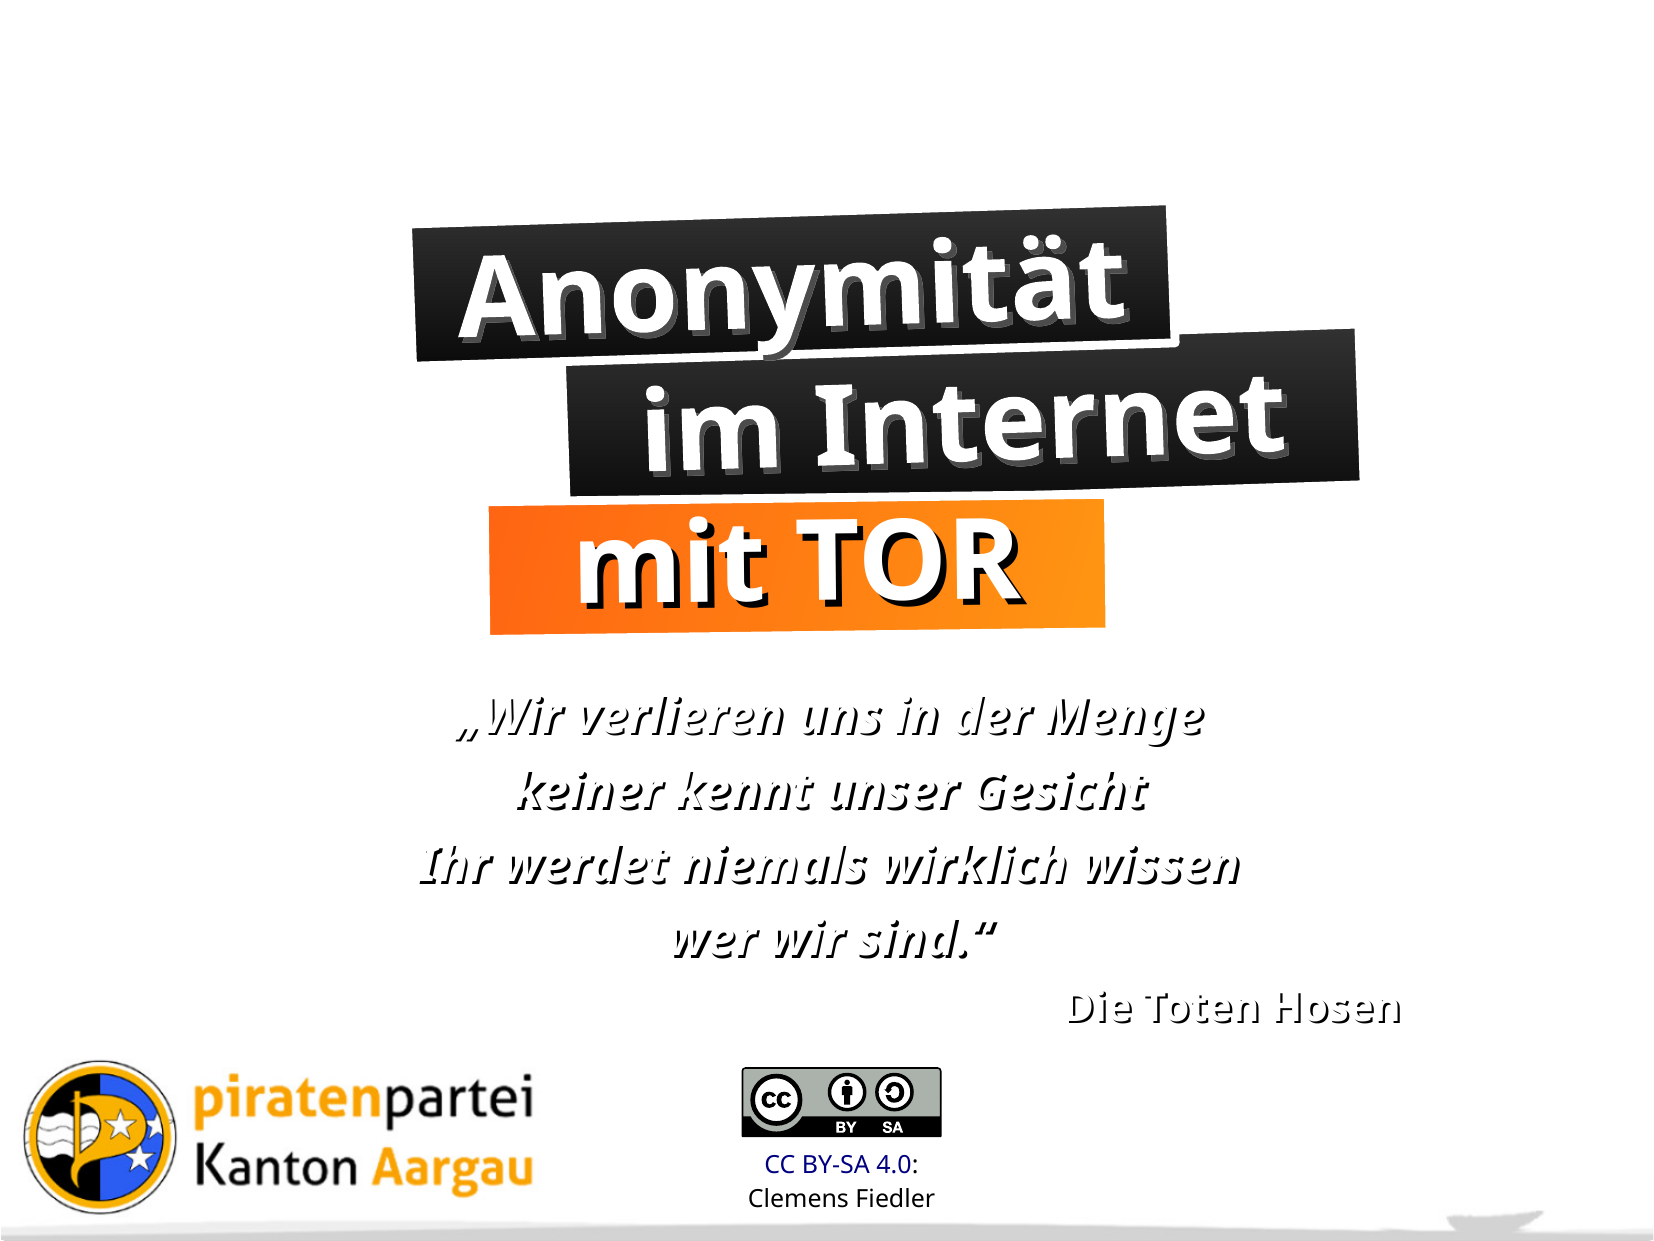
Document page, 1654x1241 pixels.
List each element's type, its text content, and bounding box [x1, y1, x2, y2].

text_box CC BY-SA 4.0: Clemens Fiedler [708, 1139, 975, 1211]
picture [1, 1041, 1654, 1241]
text_box „Wir verlieren uns in der Menge keiner kennt unser Gesicht Ihr werdet niemals wirklich wissen wer wir sind.“ Die Toten Hosen [5, 684, 1654, 1029]
text_box mit TOR [484, 494, 1111, 640]
text_box im Internet [561, 324, 1365, 500]
text_box Anonymität [407, 200, 1176, 367]
